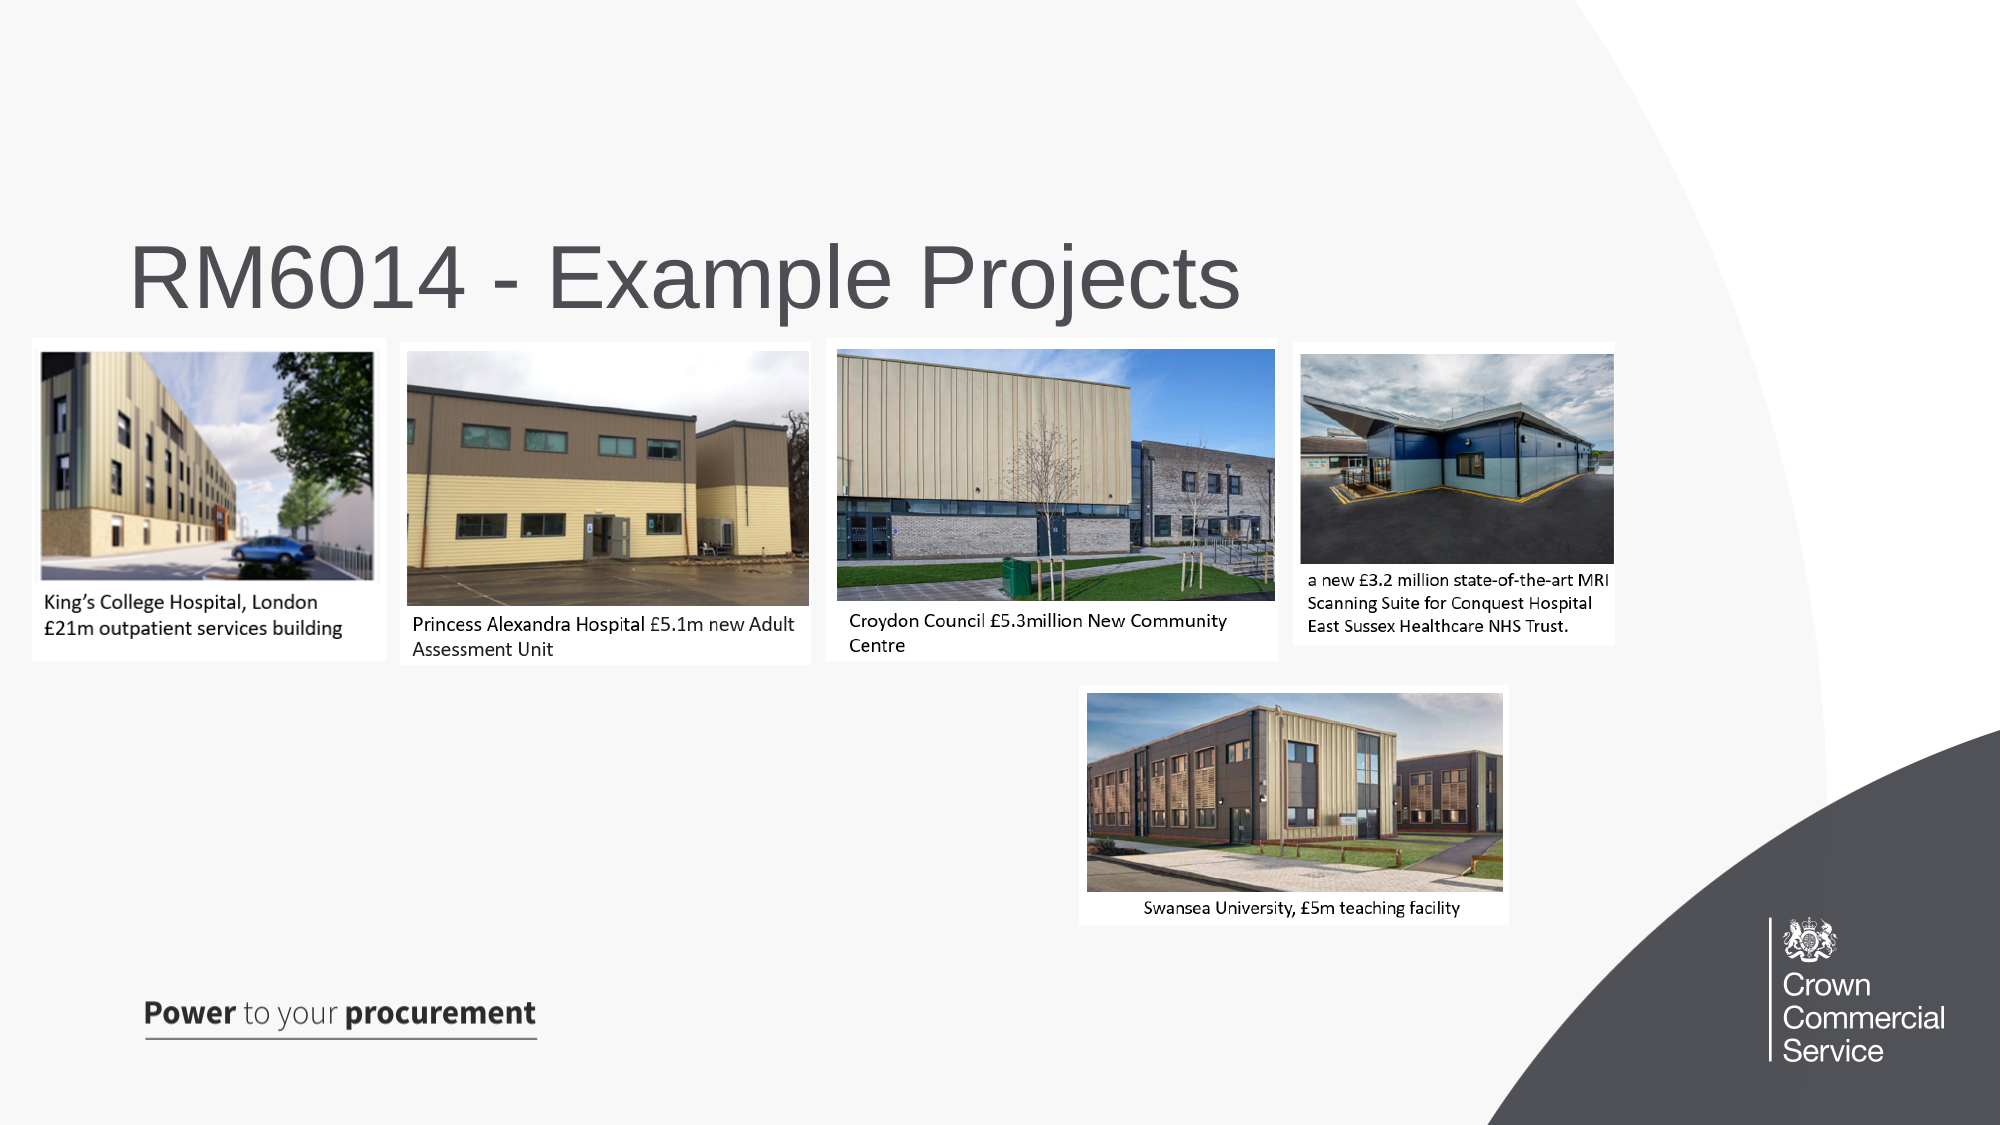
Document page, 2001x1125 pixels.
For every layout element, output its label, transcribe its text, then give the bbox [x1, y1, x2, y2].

picture [32, 338, 386, 661]
picture [1079, 685, 1509, 926]
picture [400, 342, 811, 666]
title RM6014 - Example Projects [128, 219, 1922, 358]
picture [1293, 342, 1615, 645]
picture [826, 338, 1278, 661]
